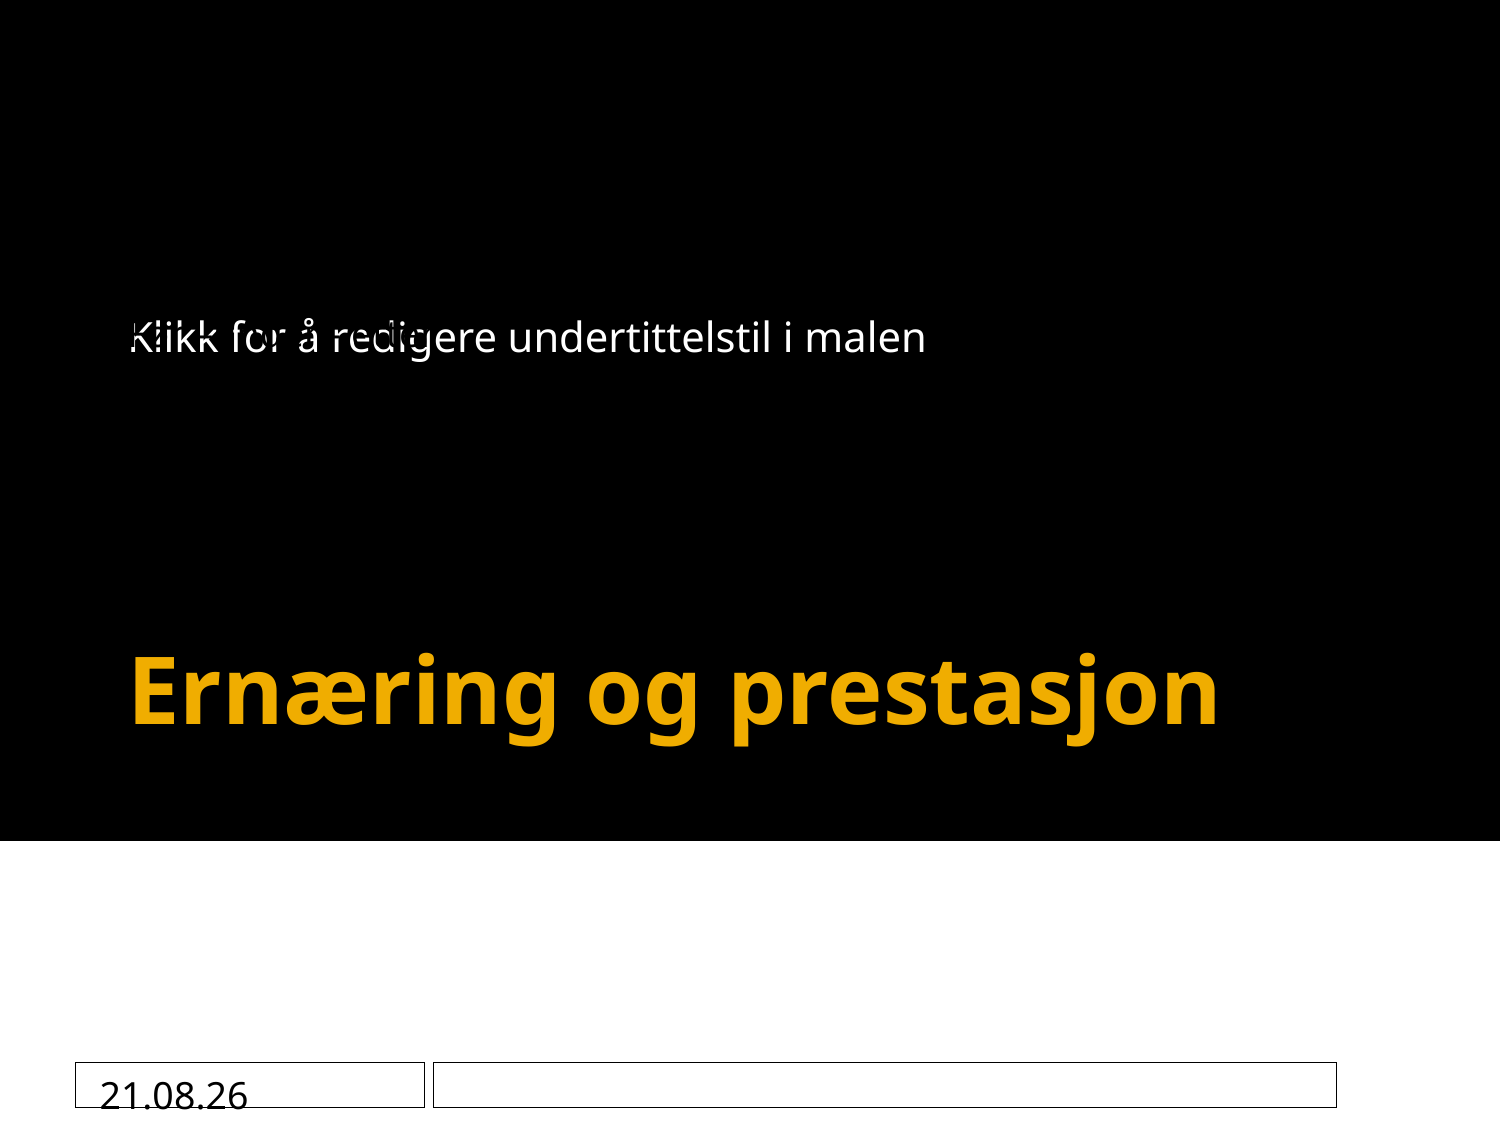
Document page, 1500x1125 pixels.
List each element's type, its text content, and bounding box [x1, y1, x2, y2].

title Ernæring og prestasjon [112, 550, 1438, 825]
text_box Før –under - etter [112, 299, 1438, 546]
